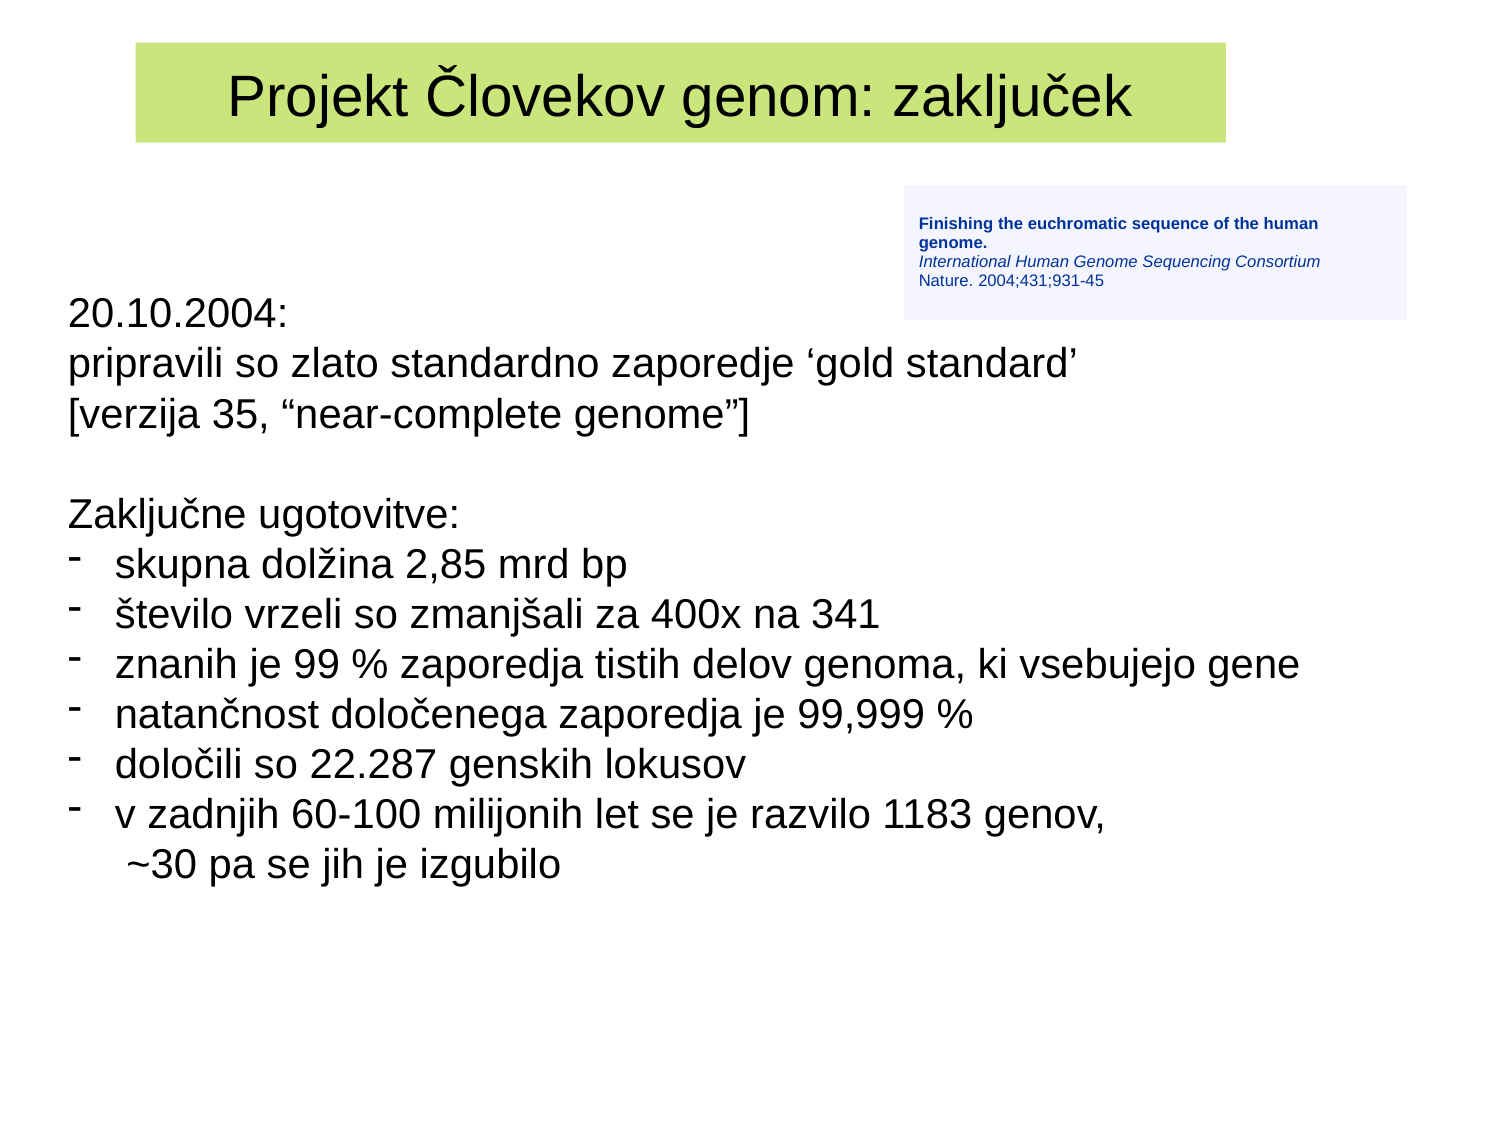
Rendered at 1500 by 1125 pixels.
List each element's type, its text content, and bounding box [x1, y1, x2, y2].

table_header Finishing the euchromatic sequence of the human genome. International Human Genome Sequencing Consortium Nature. 2004;431;931-45 [904, 185, 1407, 320]
text_box 20.10.2004: pripravili so zlato standardno zaporedje ‘gold standard’ [verzija 35, “near-complete genome”] Zaključne ugotovitve: skupna dolžina 2,85 mrd bp število vrzeli so zmanjšali za 400x na 341 znanih je 99 % zaporedja tistih delov genoma, ki vsebujejo gene natančnost določenega zaporedja je 99,999 % določili so 22.287 genskih lokusov v zadnjih 60-100 milijonih let se je razvilo 1183 genov, ~30 pa se jih je izgubilo [53, 278, 1459, 944]
text_box Projekt Človekov genom: zaključek [135, 42, 1226, 143]
